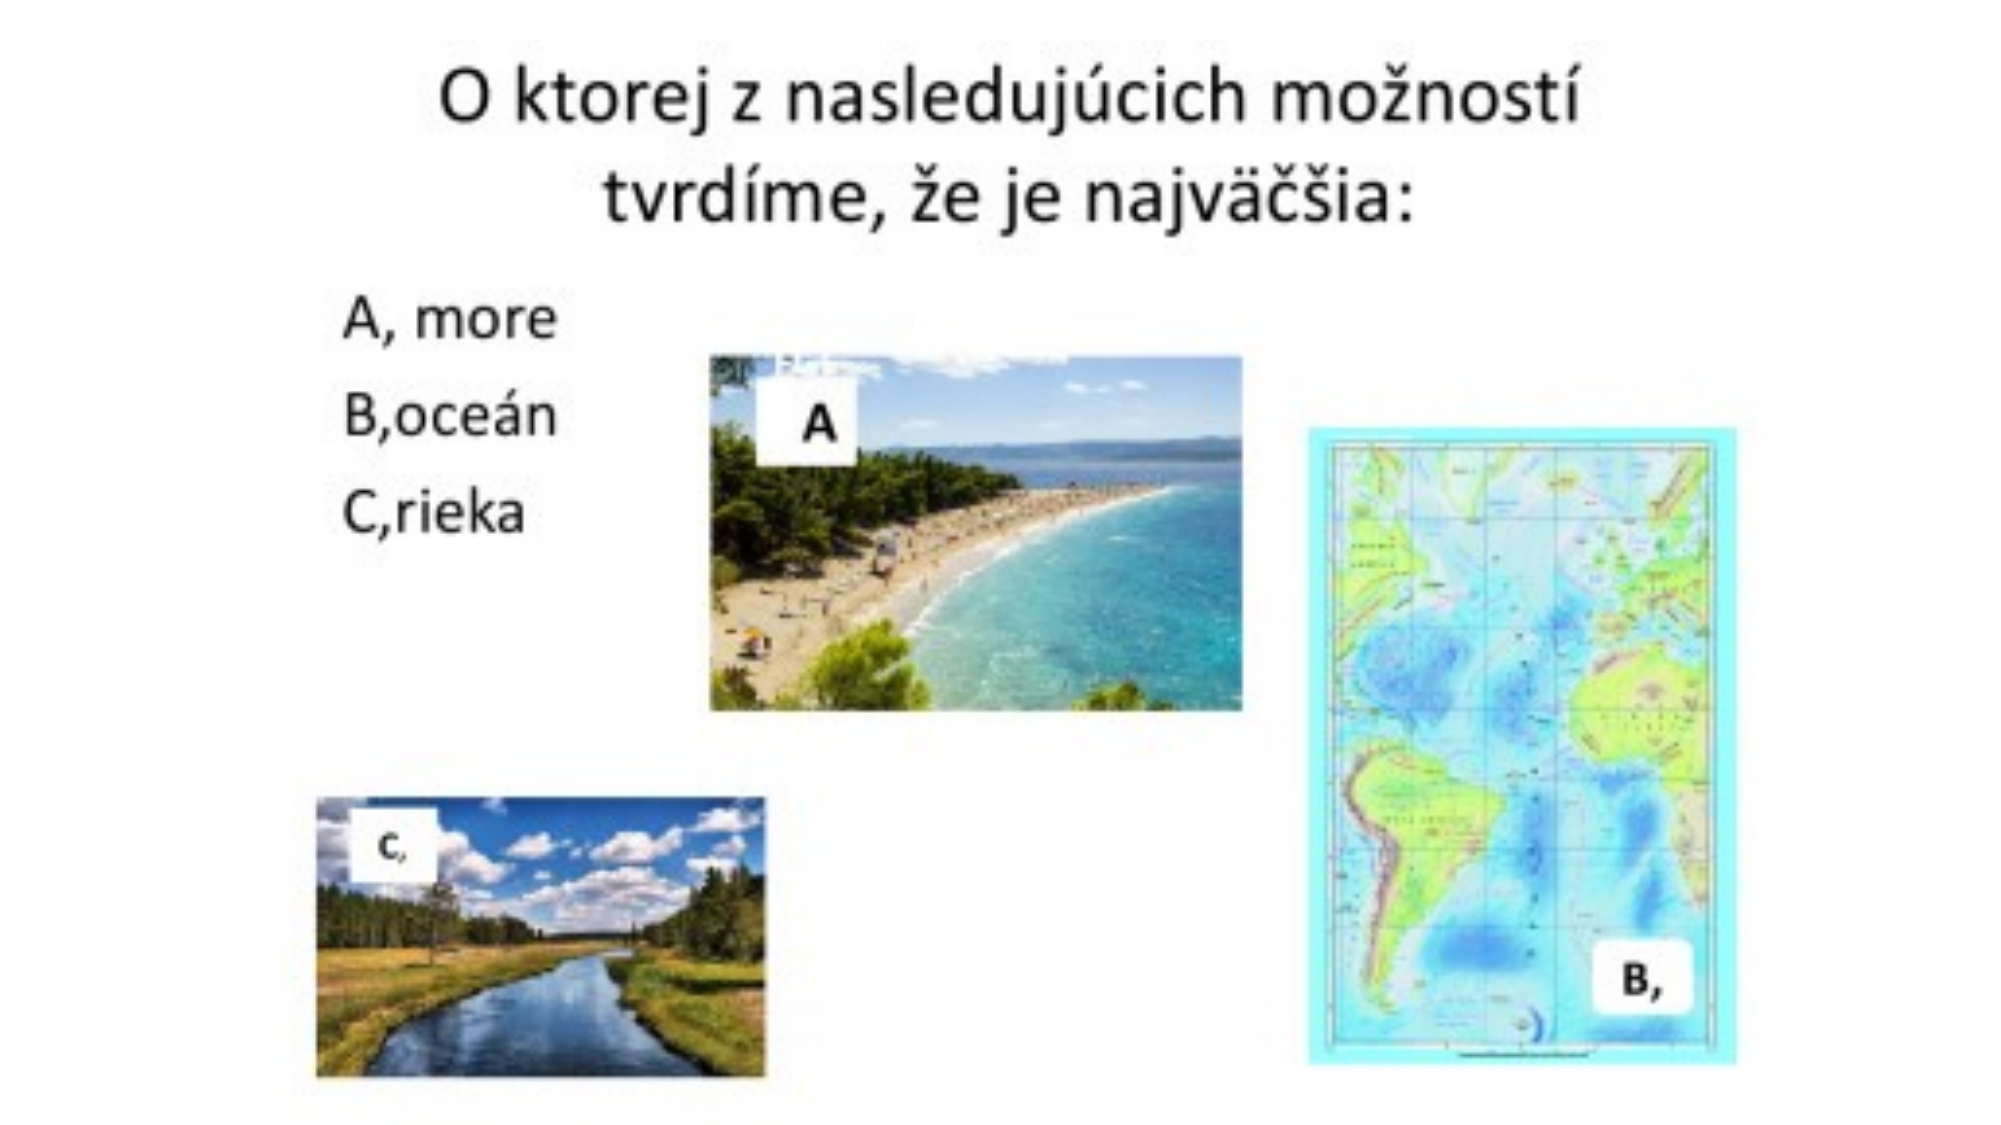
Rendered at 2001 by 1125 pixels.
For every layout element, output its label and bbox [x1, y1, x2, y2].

picture [279, 40, 1777, 1125]
